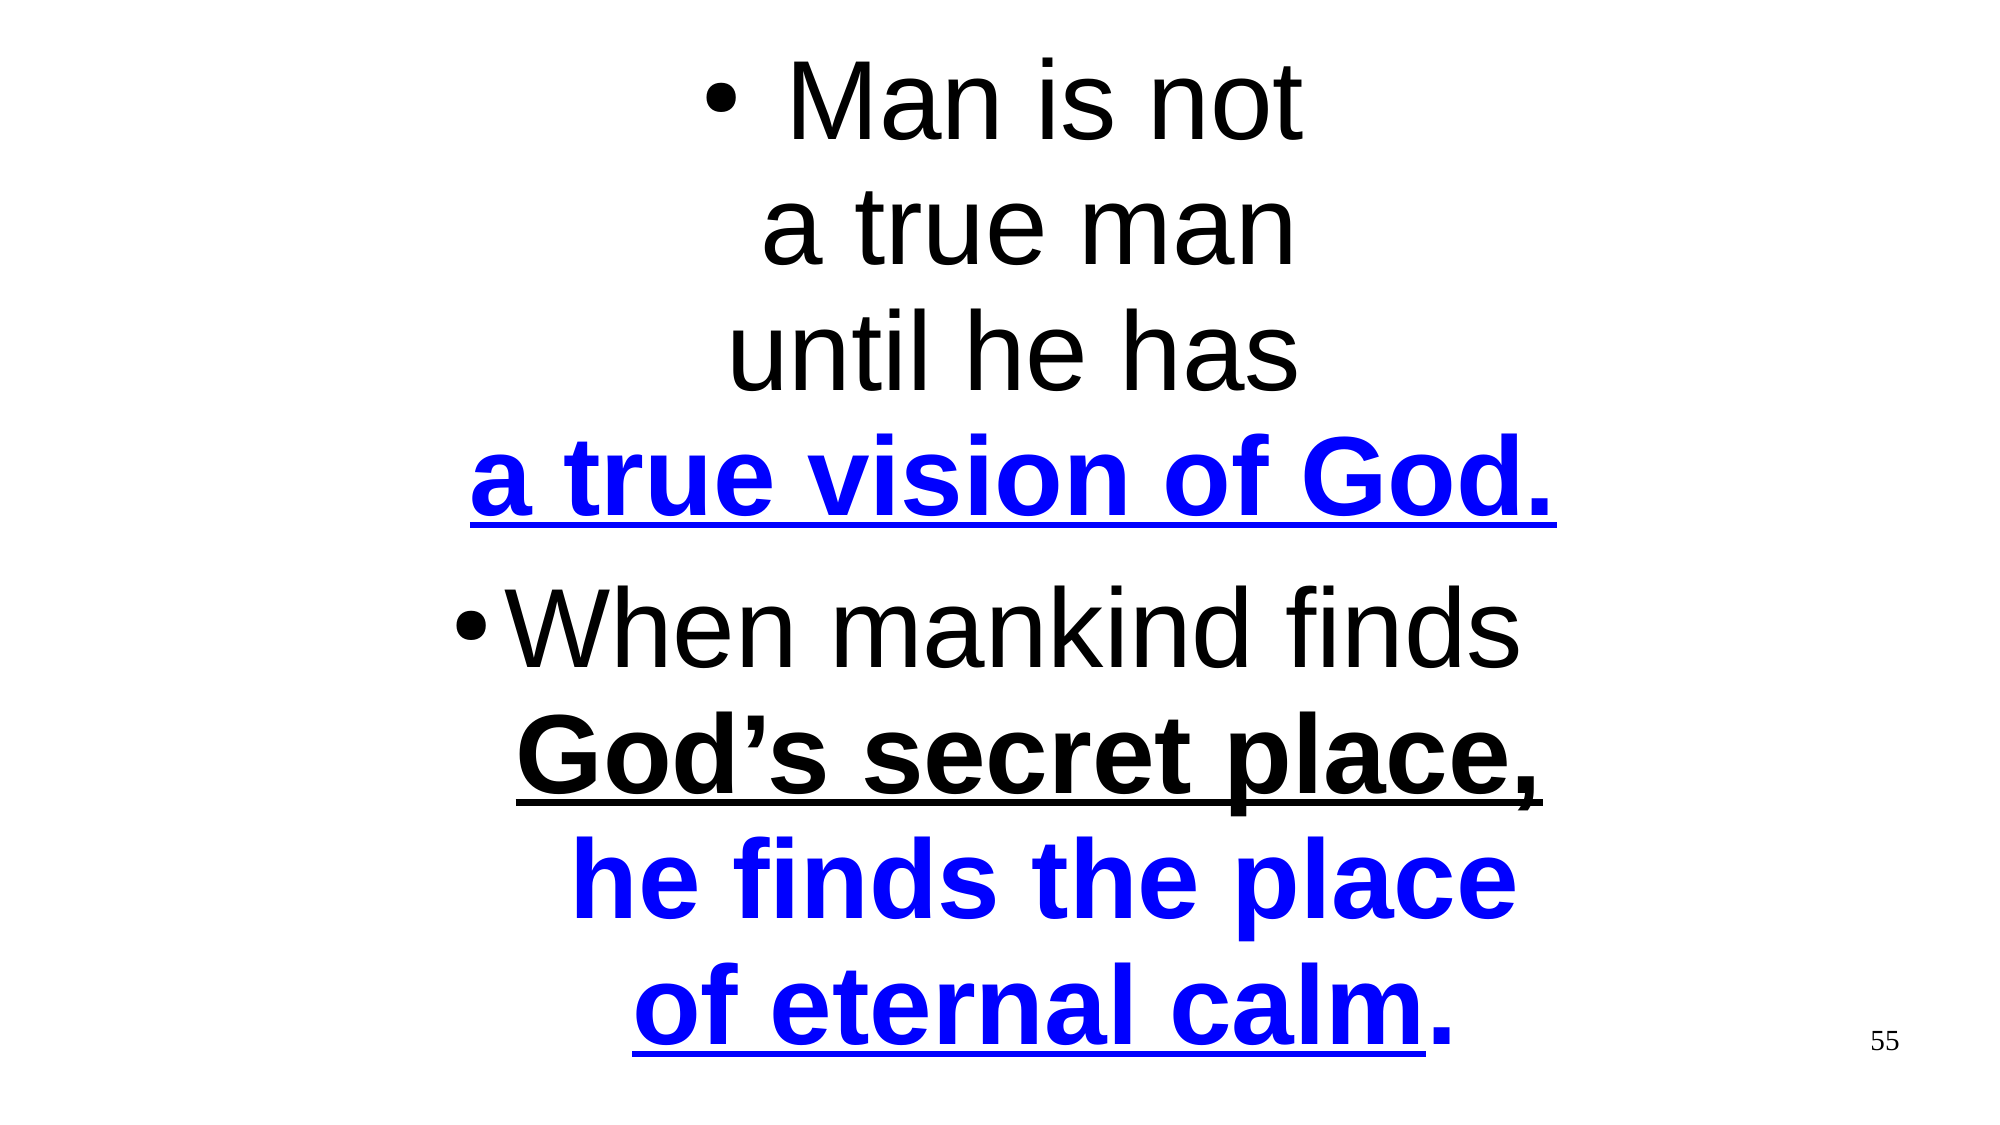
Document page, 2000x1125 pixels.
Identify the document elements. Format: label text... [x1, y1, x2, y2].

list Man is not a true man until he has a true vision of God. When mankind finds God’s secret place, he finds the place of eternal calm. [37, 37, 1951, 1088]
